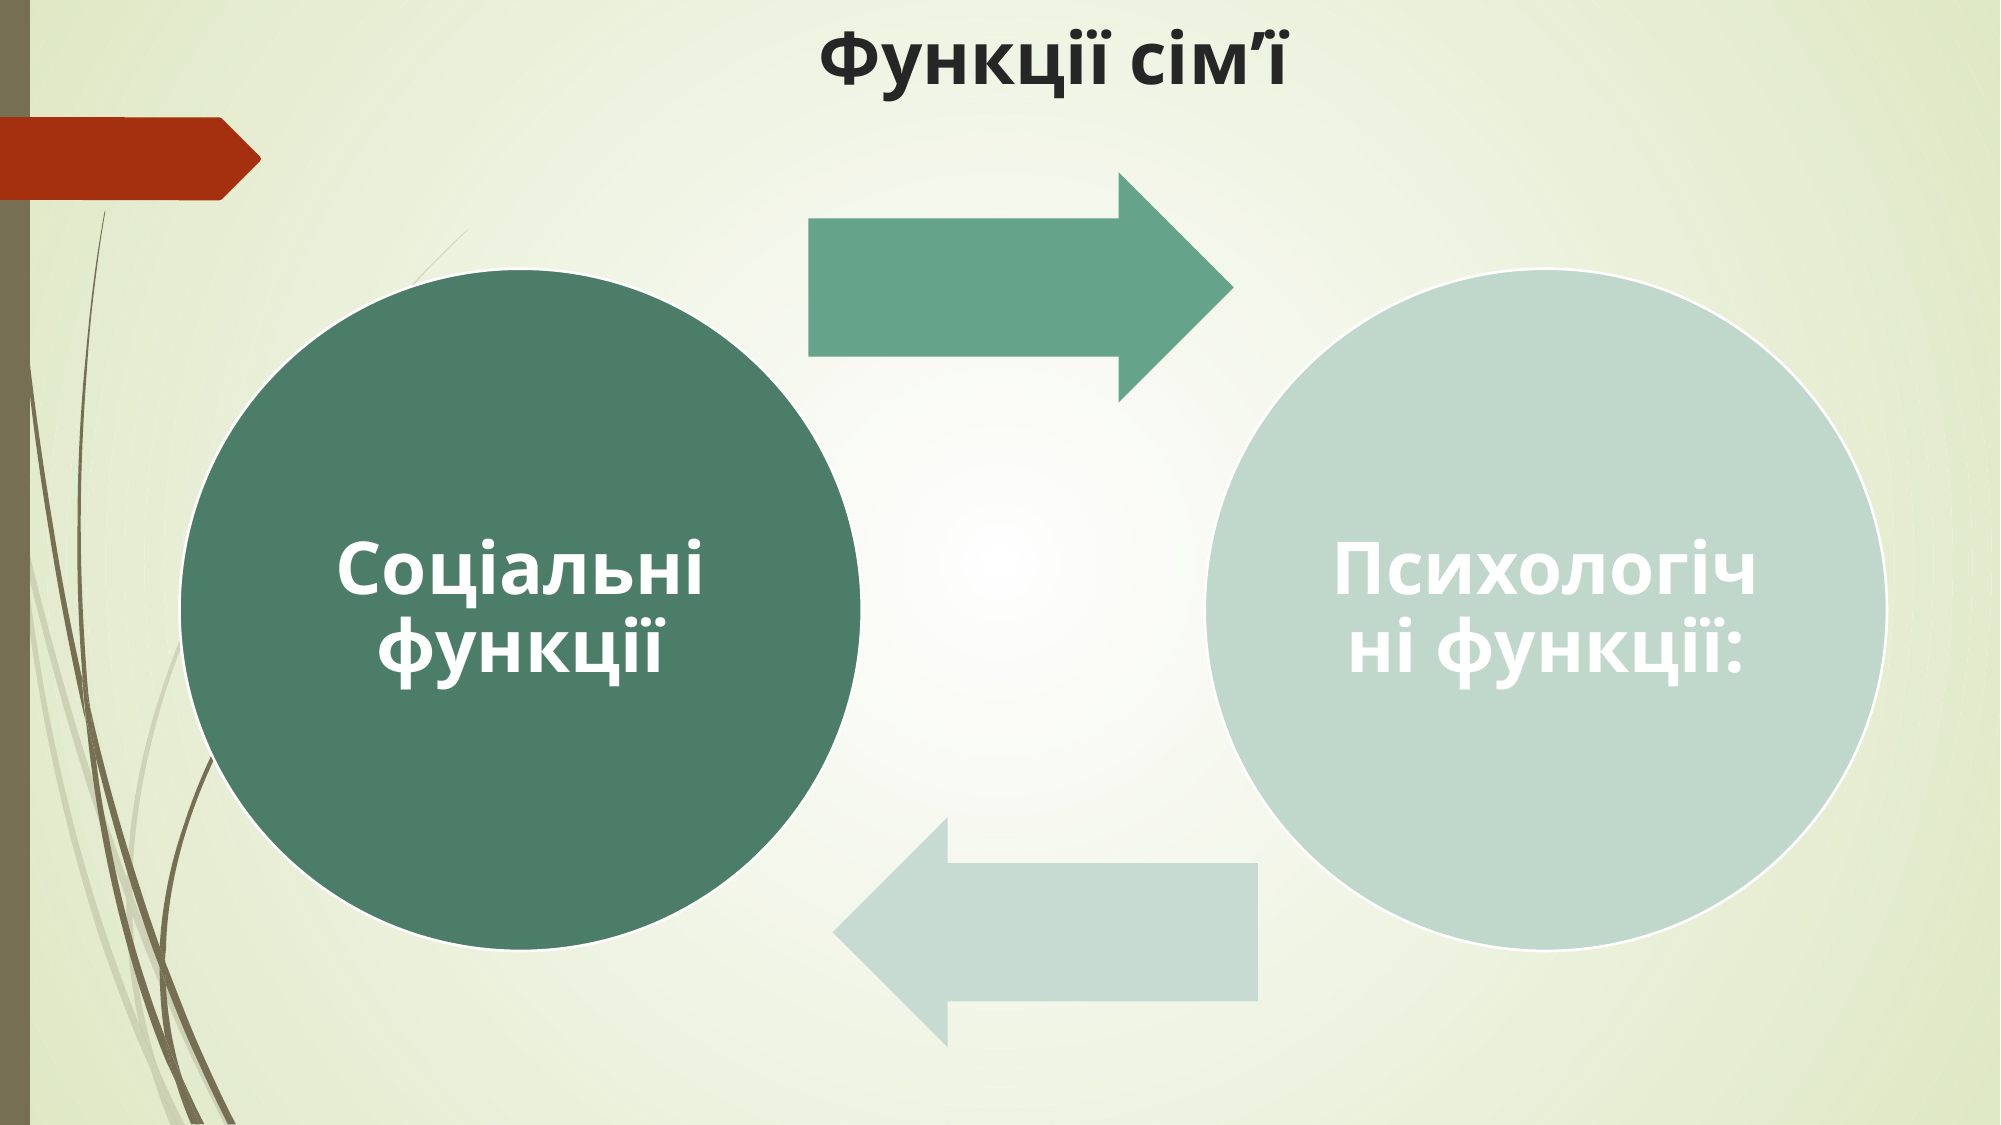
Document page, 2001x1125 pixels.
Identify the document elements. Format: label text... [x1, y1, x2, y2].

text_box Психологічні функції: [1204, 268, 1887, 951]
title Функції сім’ї [803, 4, 1317, 130]
text_box [808, 172, 1234, 403]
text_box [832, 817, 1258, 1048]
text_box Соціальні функції [179, 268, 862, 951]
